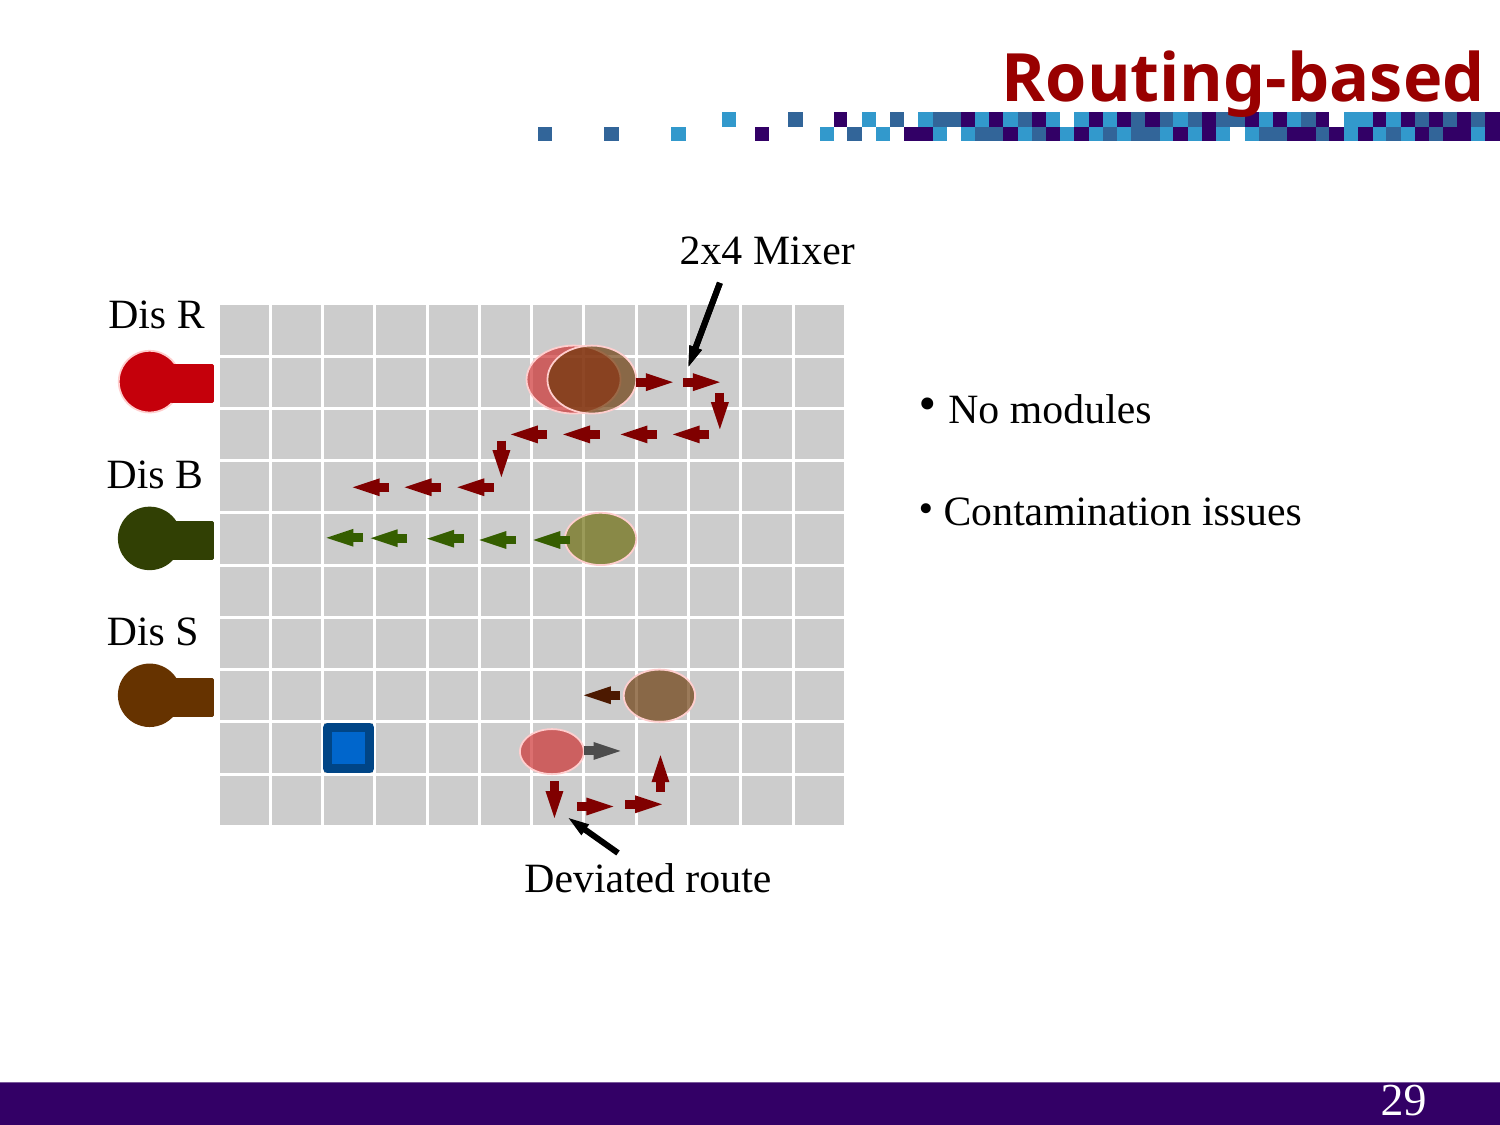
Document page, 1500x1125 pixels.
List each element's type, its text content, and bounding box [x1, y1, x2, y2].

text_box [118, 354, 213, 413]
text_box [118, 671, 213, 727]
text_box No modules Contamination issues [902, 304, 1318, 738]
text_box Dis B [90, 438, 218, 514]
text_box [218, 303, 846, 827]
text_box Dis R [92, 278, 243, 354]
text_box Dis S [90, 595, 215, 671]
text_box Deviated route [508, 842, 788, 918]
title Routing-based [0, 24, 1500, 125]
text_box 2x4 Mixer [663, 214, 871, 290]
text_box [118, 507, 213, 570]
